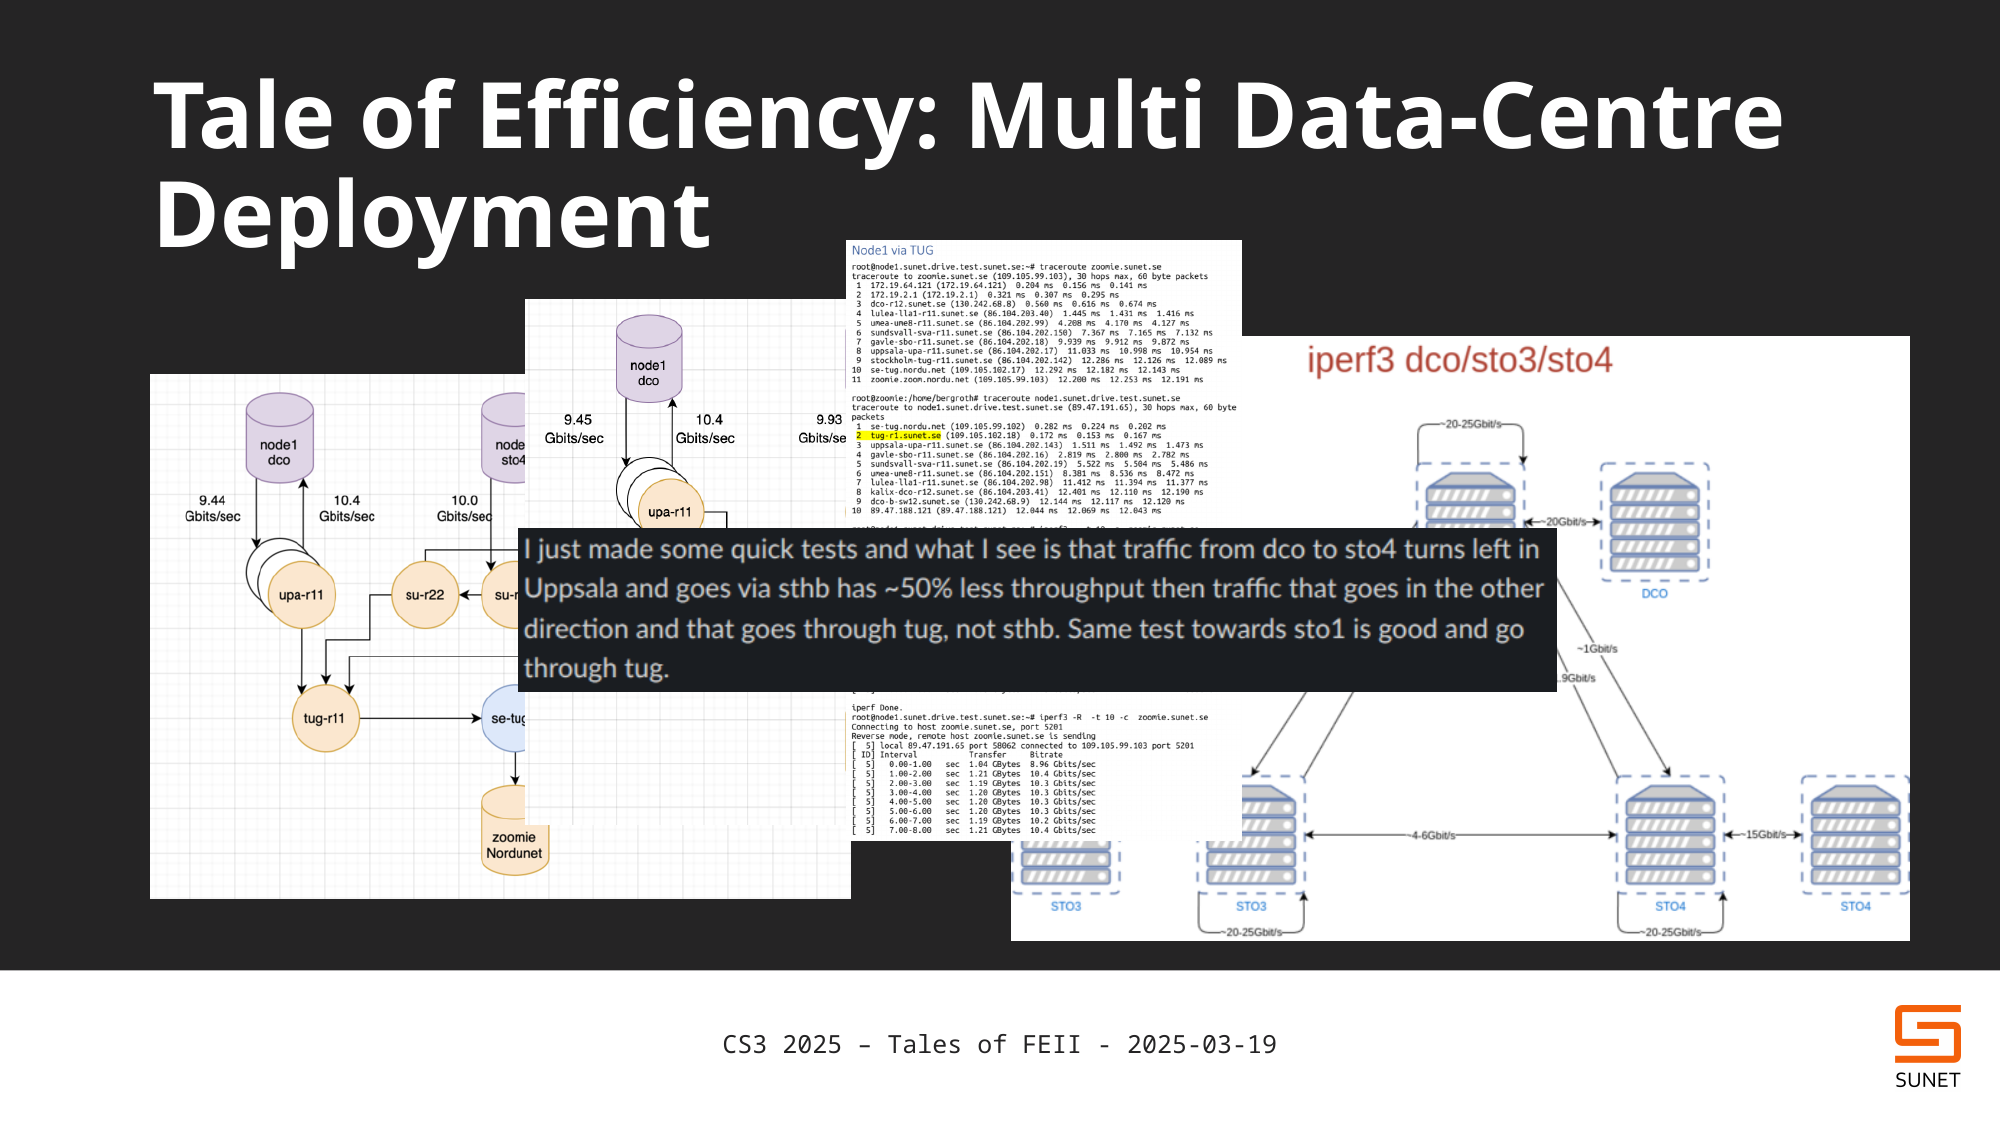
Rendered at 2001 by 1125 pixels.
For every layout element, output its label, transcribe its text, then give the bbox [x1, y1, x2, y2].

picture [150, 240, 1910, 941]
picture [1895, 1005, 1961, 1092]
title Tale of Efficiency: Multi Data-Centre Deployment [137, 59, 1863, 278]
list CS3 2025 – Tales of FEII - 2025-03-19 [249, 1024, 1750, 1070]
